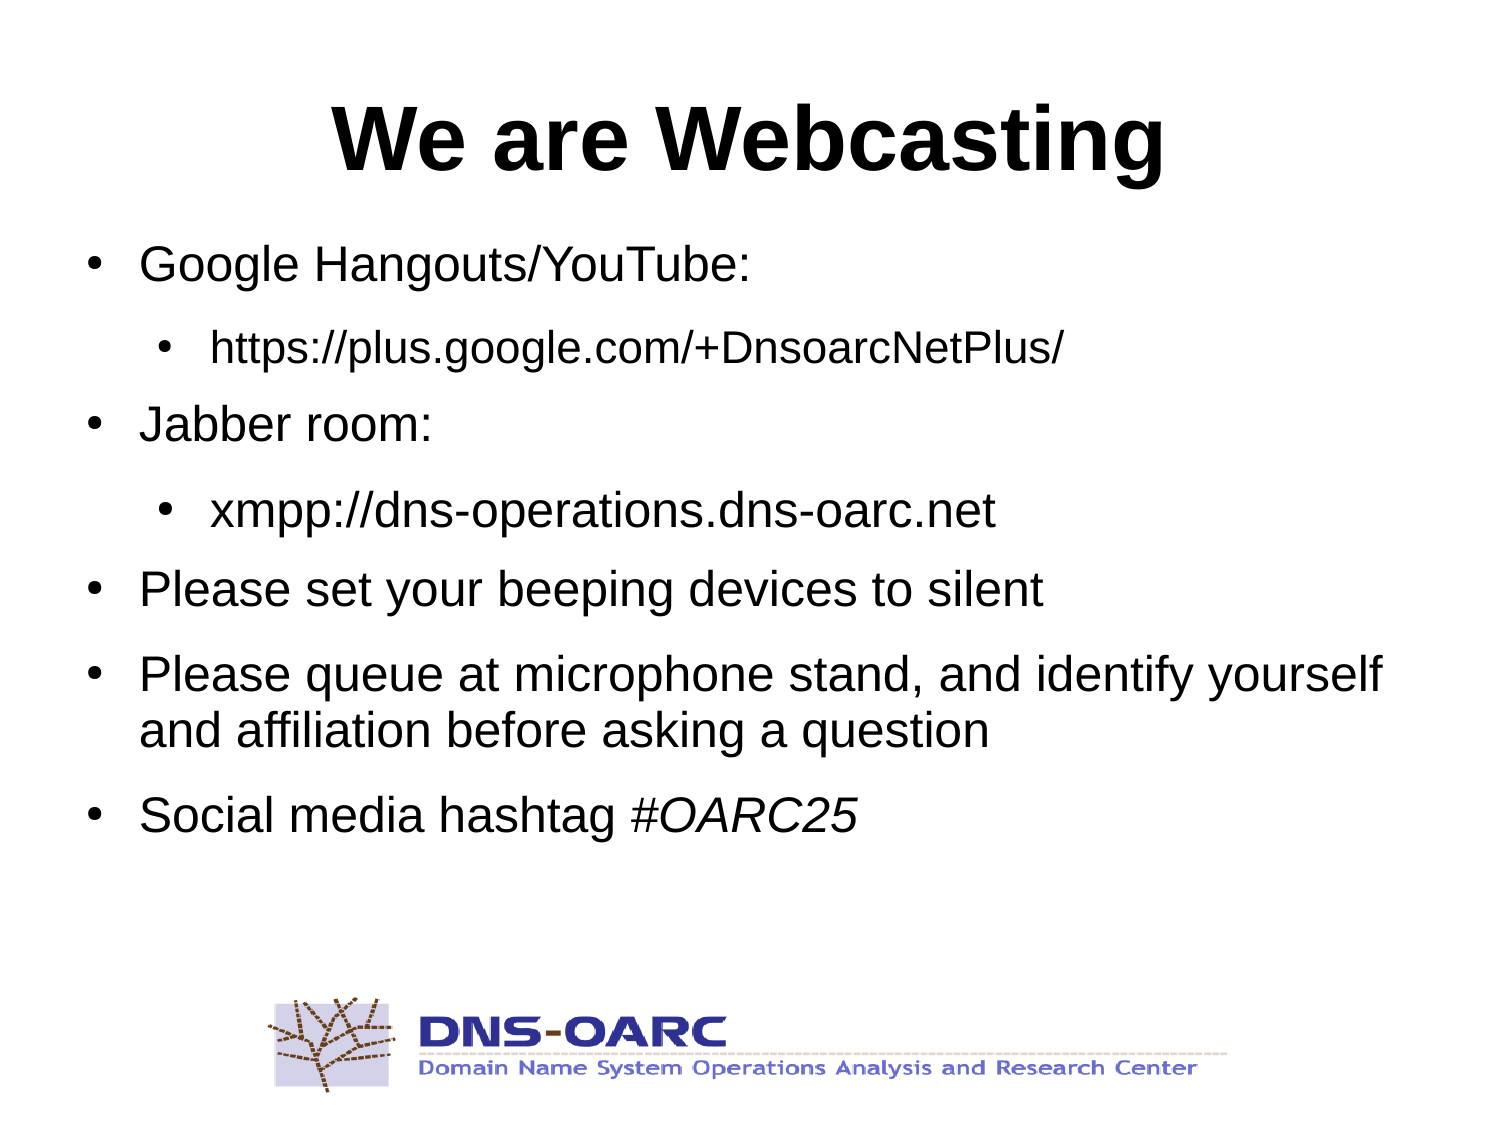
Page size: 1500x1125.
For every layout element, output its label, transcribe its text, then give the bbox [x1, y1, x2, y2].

list Google Hangouts/YouTube: https://plus.google.com/+DnsoarcNetPlus/ Jabber room: xmpp://dns-operations.dns-oarc.net Please set your beeping devices to silent Please queue at microphone stand, and identify yourself and affiliation before asking a question Social media hashtag #OARC25 [68, 236, 1432, 889]
title We are Webcasting [75, 44, 1425, 233]
picture [214, 991, 1259, 1099]
